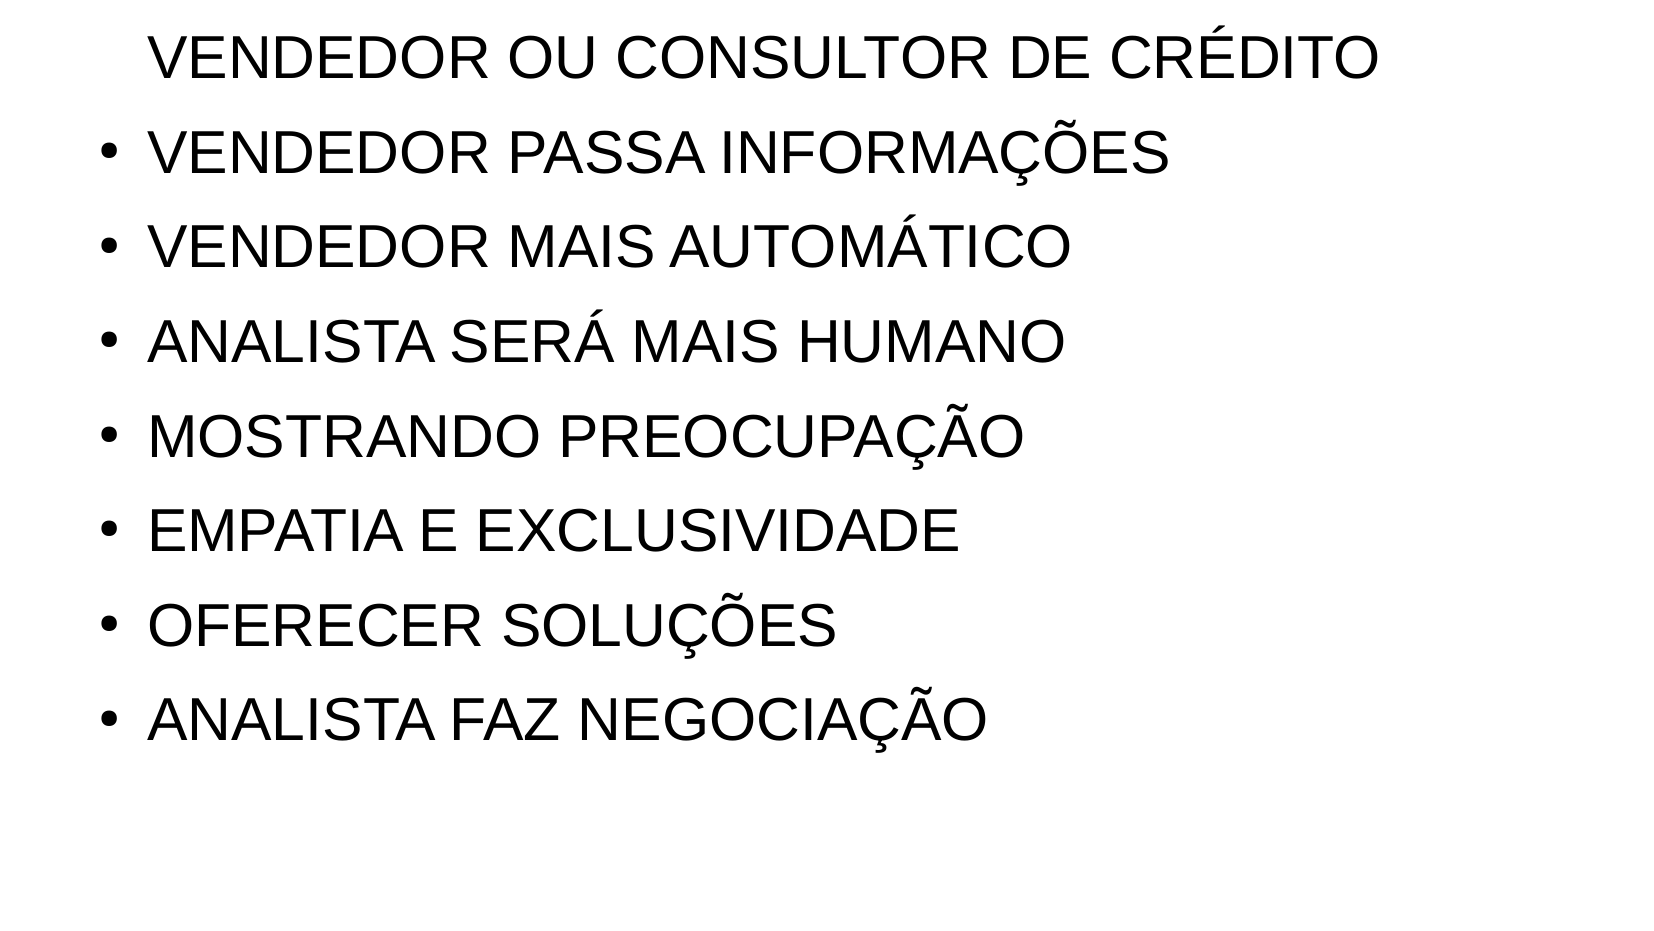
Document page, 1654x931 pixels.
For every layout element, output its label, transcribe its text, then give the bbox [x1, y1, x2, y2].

list VENDEDOR OU CONSULTOR DE CRÉDITO VENDEDOR PASSA INFORMAÇÕES VENDEDOR MAIS AUTOMÁTICO ANALISTA SERÁ MAIS HUMANO MOSTRANDO PREOCUPAÇÃO EMPATIA E EXCLUSIVIDADE OFERECER SOLUÇÕES ANALISTA FAZ NEGOCIAÇÃO [82, 23, 1571, 758]
